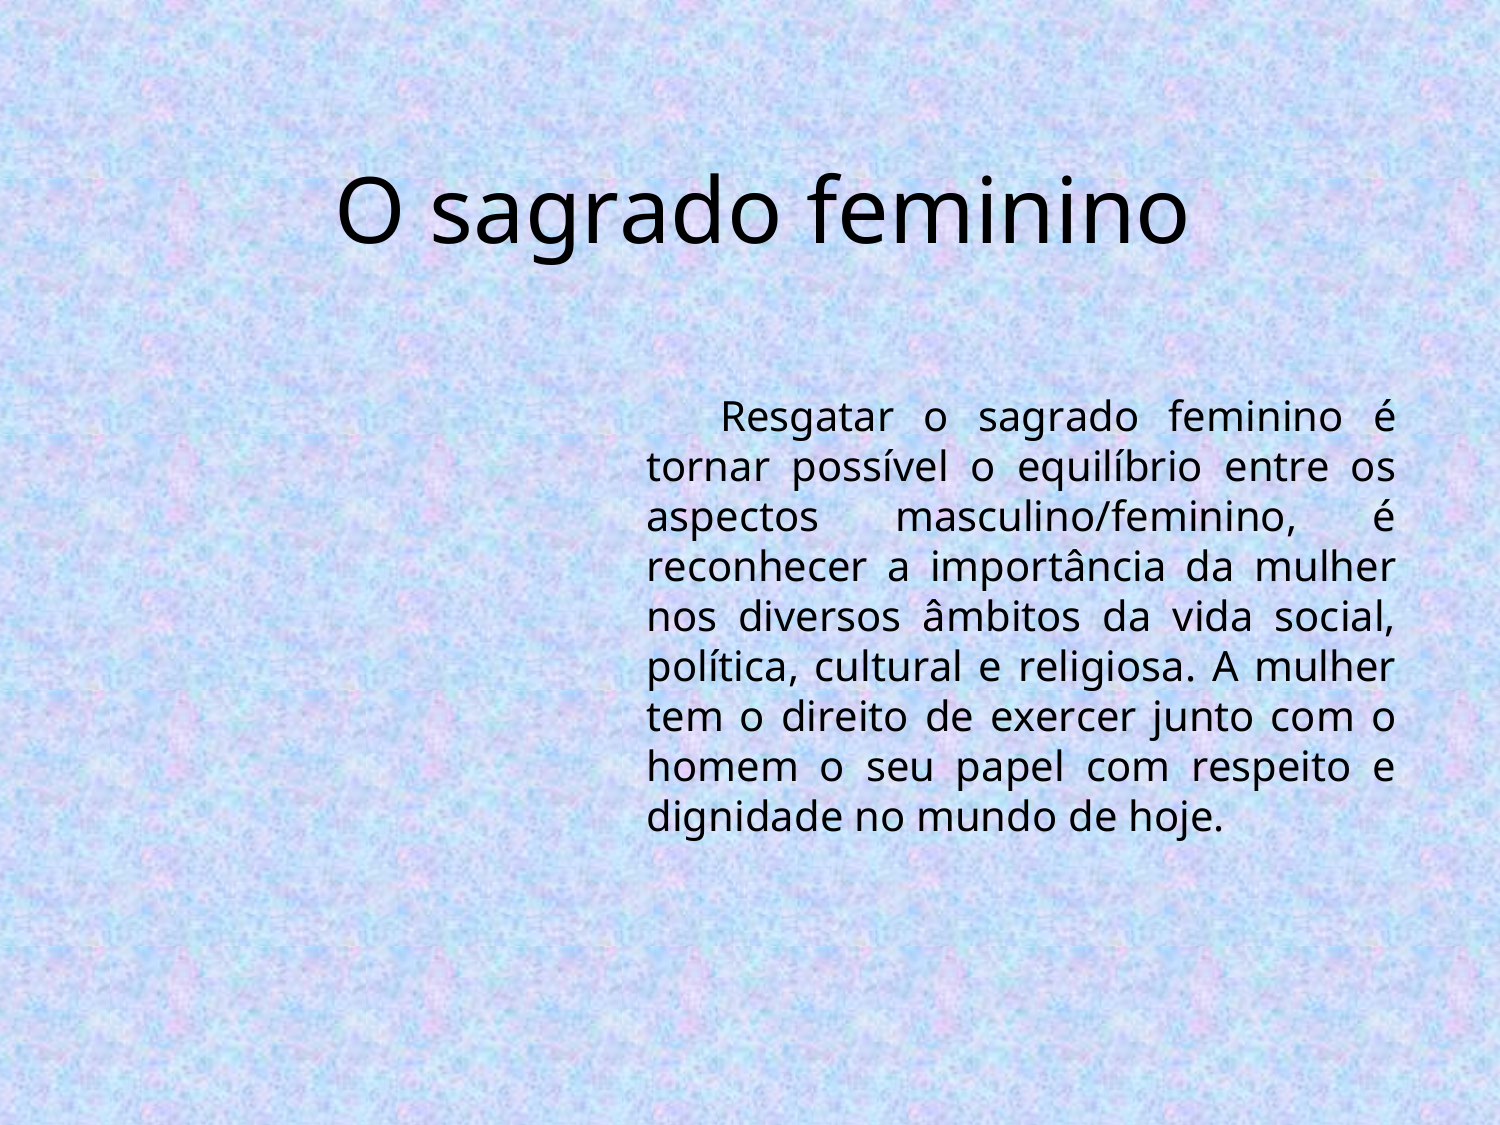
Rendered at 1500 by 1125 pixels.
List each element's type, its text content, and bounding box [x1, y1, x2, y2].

picture [0, 0, 1500, 1125]
text_box Resgatar o sagrado feminino é tornar possível o equilíbrio entre os aspectos masculino/feminino, é reconhecer a importância da mulher nos diversos âmbitos da vida social, política, cultural e religiosa. A mulher tem o direito de exercer junto com o homem o seu papel com respeito e dignidade no mundo de hoje. [631, 382, 1412, 848]
title O sagrado feminino [88, 113, 1439, 302]
